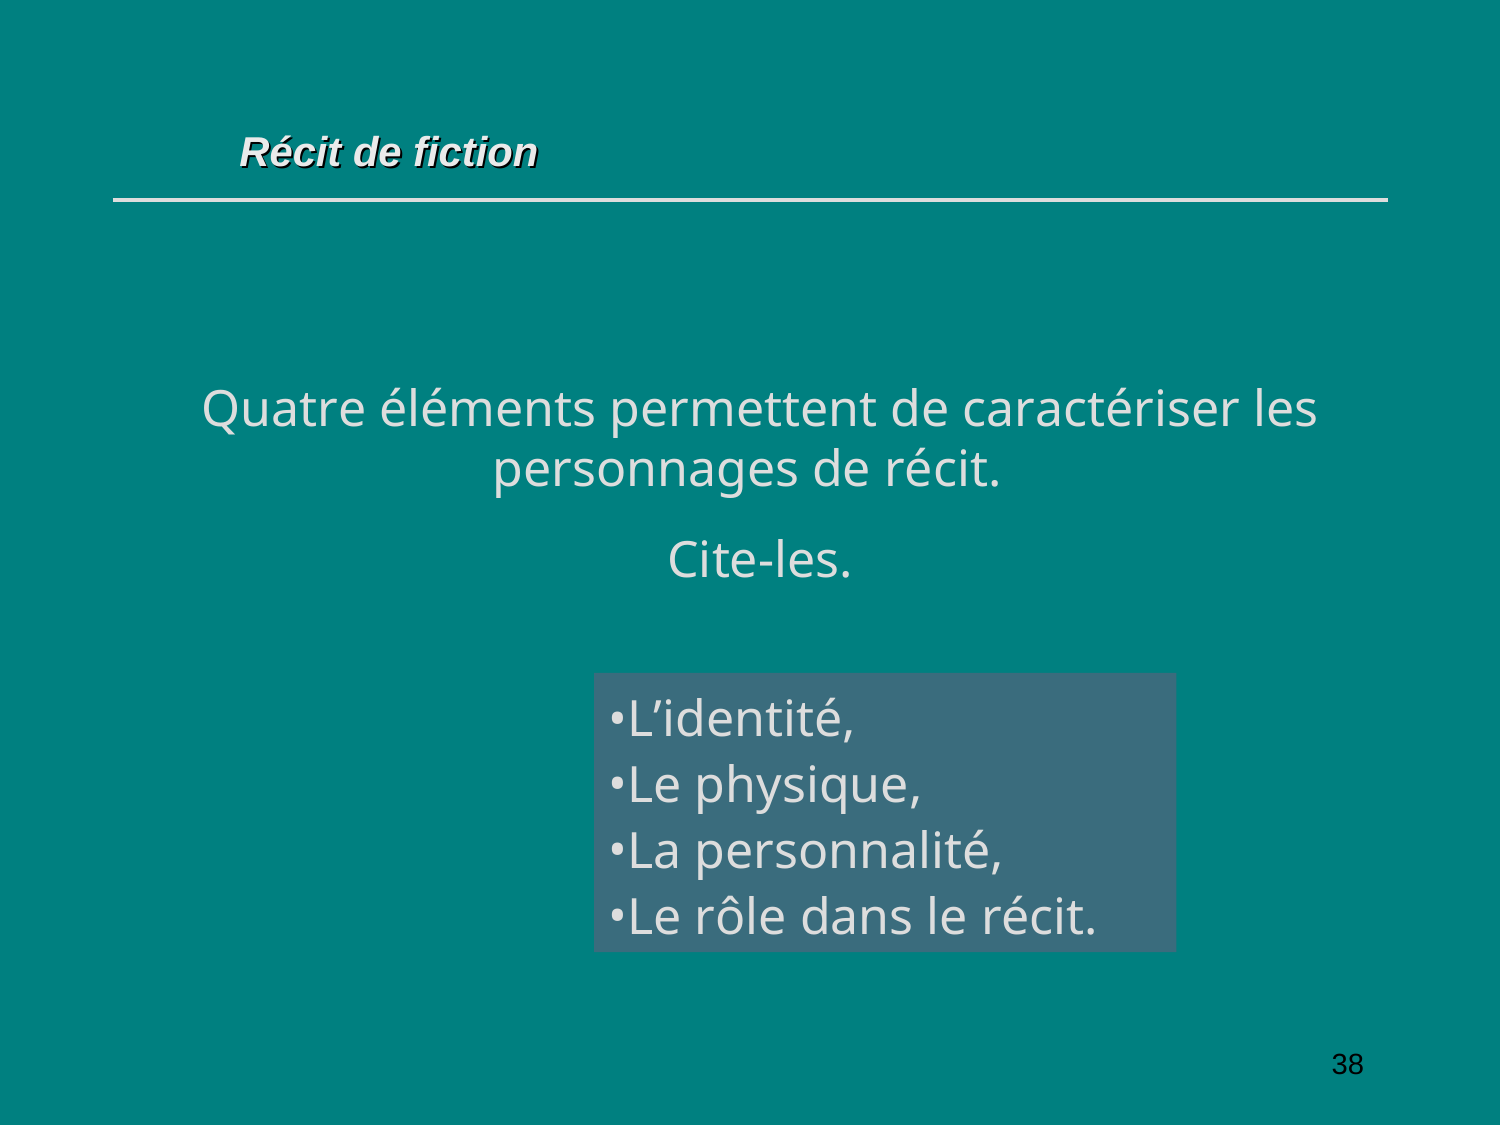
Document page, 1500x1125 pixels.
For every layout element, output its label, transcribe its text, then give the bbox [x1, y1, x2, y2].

text_box Quatre éléments permettent de caractériser les personnages de récit. Cite-les. [182, 368, 1338, 596]
text_box Récit de fiction [224, 116, 554, 183]
text_box L’identité, Le physique, La personnalité, Le rôle dans le récit. [594, 672, 1177, 953]
